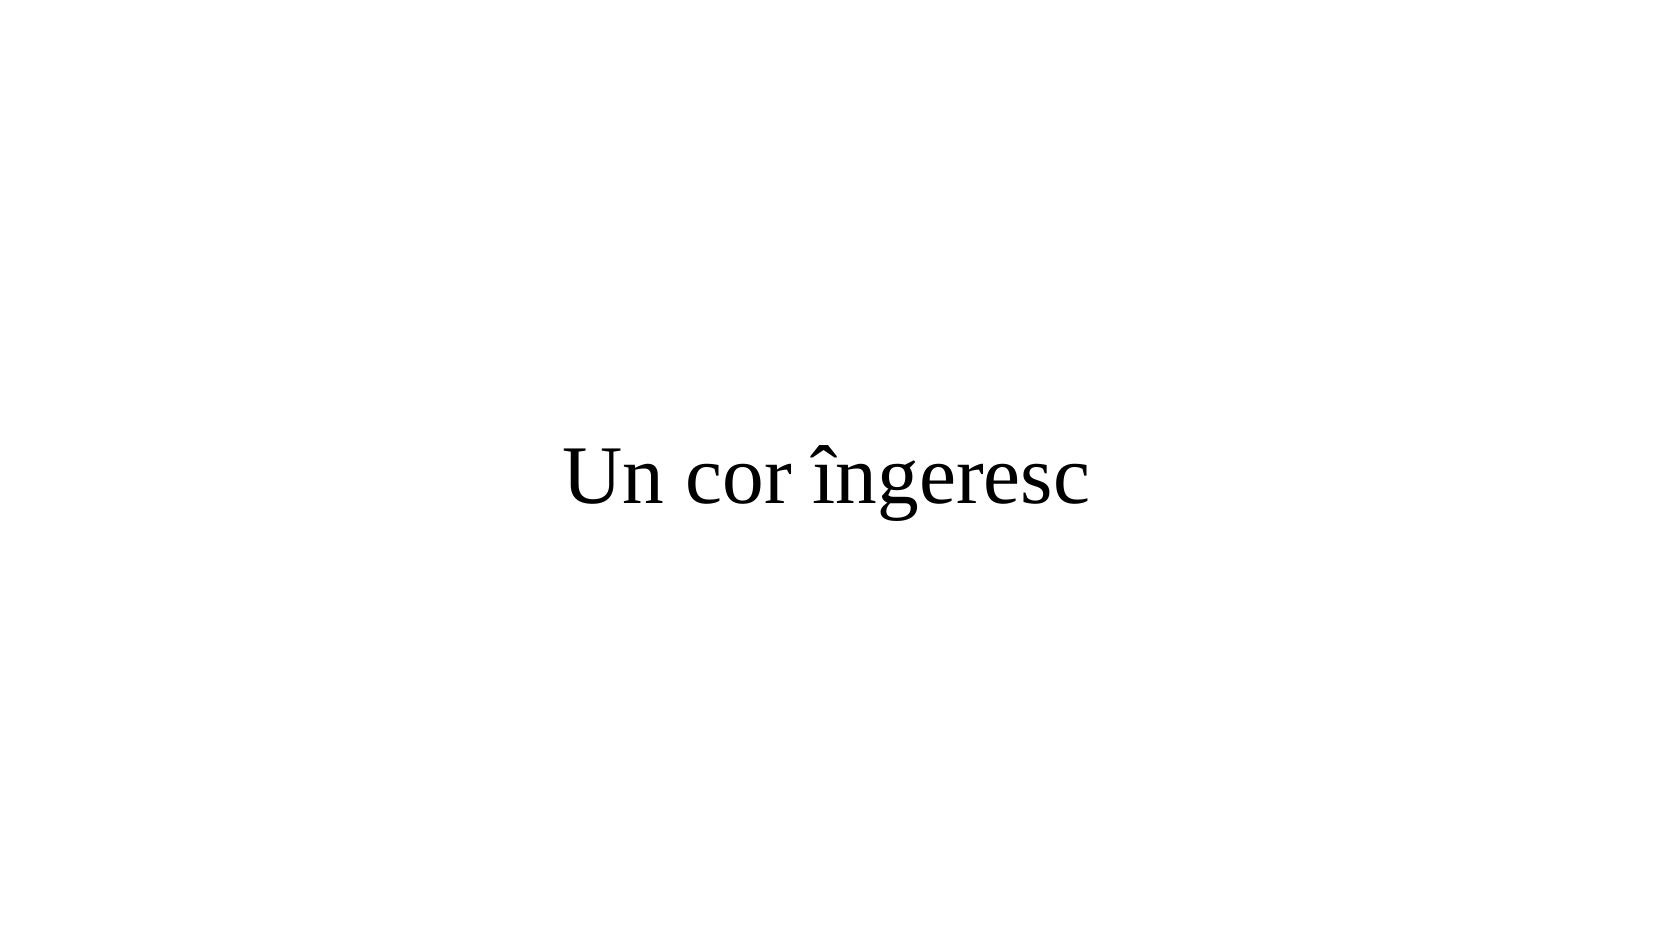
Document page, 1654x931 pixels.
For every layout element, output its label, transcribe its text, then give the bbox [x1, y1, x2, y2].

title Un cor îngeresc [165, 420, 1489, 521]
